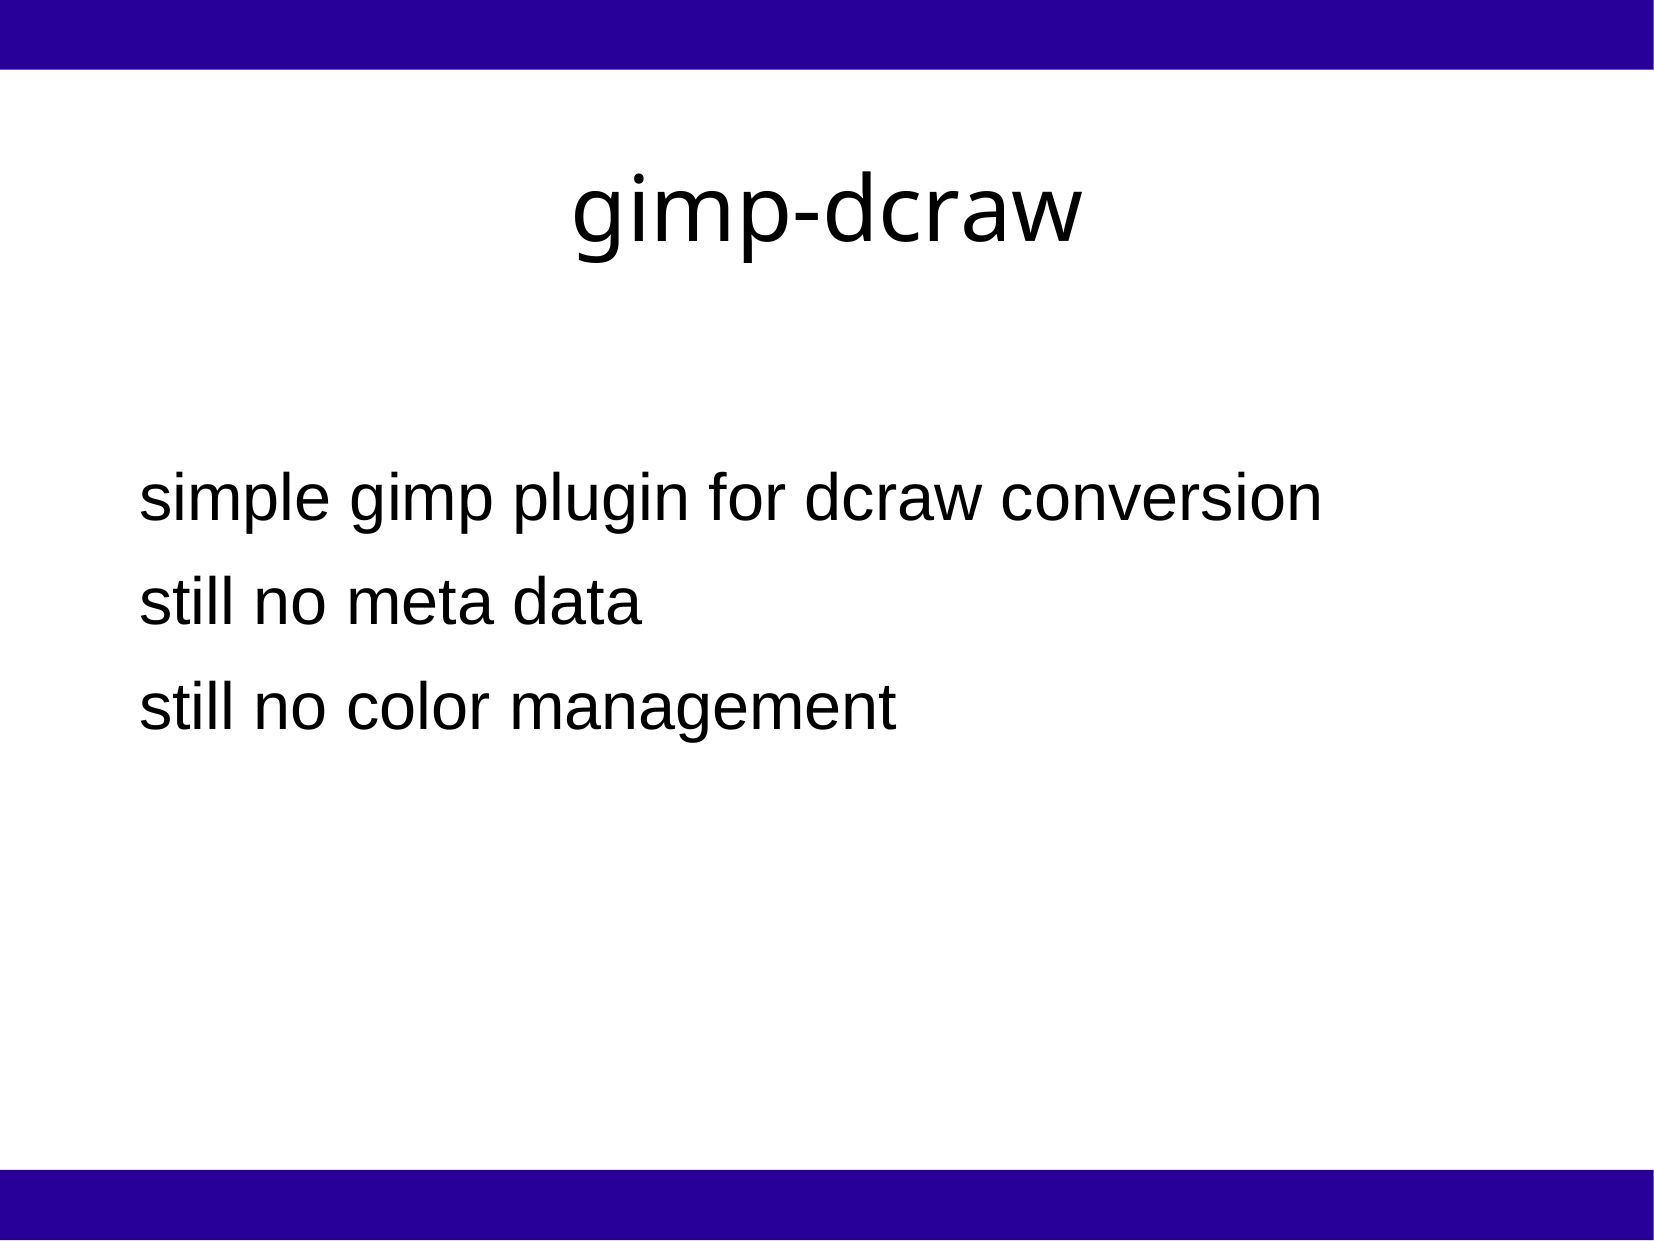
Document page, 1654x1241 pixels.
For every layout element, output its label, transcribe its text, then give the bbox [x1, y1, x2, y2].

title gimp-dcraw [121, 102, 1534, 311]
list simple gimp plugin for dcraw conversion still no meta data still no color management [121, 460, 1534, 1127]
